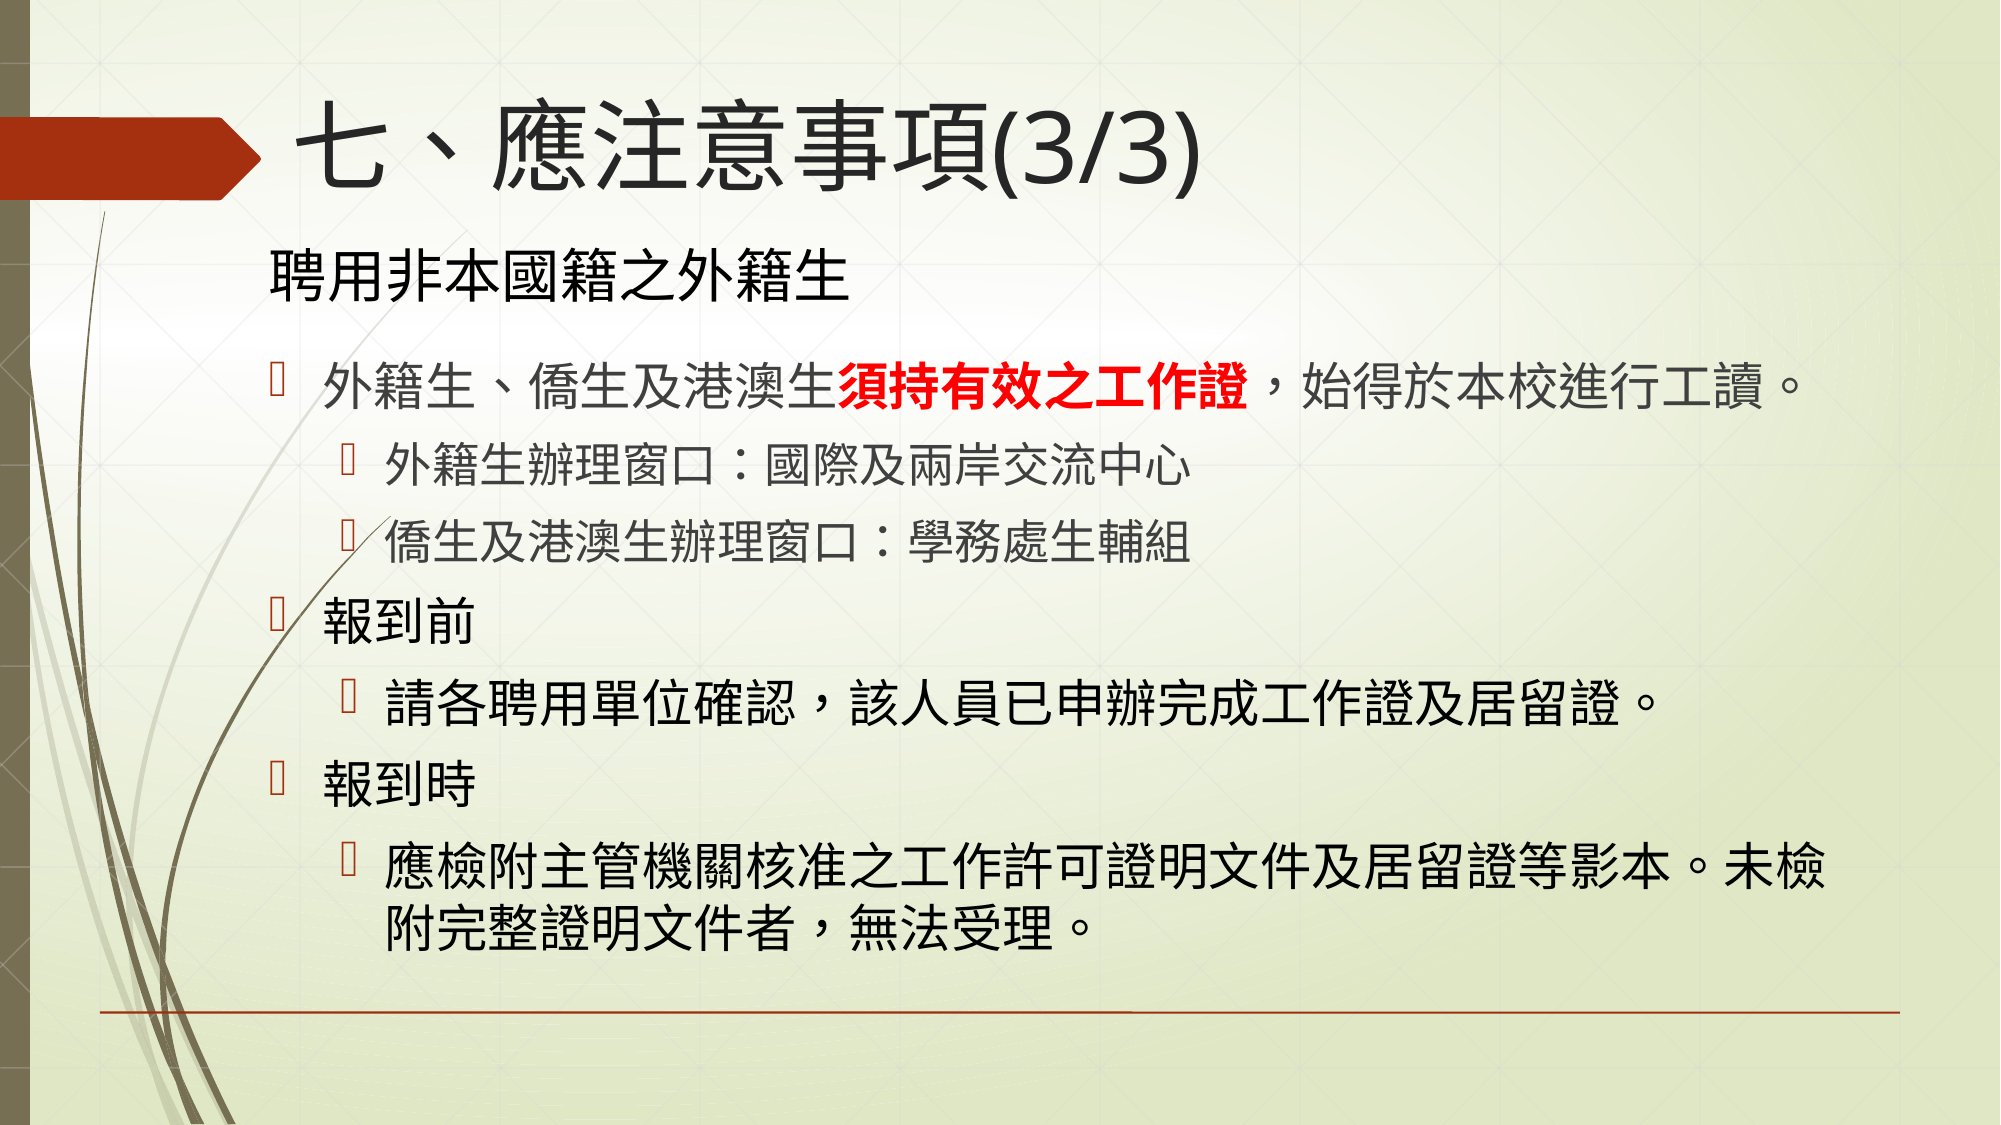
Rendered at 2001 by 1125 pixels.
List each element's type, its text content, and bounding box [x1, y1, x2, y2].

list 外籍生、僑生及港澳生須持有效之工作證，始得於本校進行工讀。 外籍生辦理窗口：國際及兩岸交流中心 僑生及港澳生辦理窗口：學務處生輔組 報到前 請各聘用單位確認，該人員已申辦完成工作證及居留證。 報到時 應檢附主管機關核准之工作許可證明文件及居留證等影本。未檢附完整證明文件者，無法受理。 [253, 346, 1849, 1007]
title 七、應注意事項(3/3) [276, 75, 1849, 223]
list 聘用非本國籍之外籍生 [253, 222, 1011, 318]
